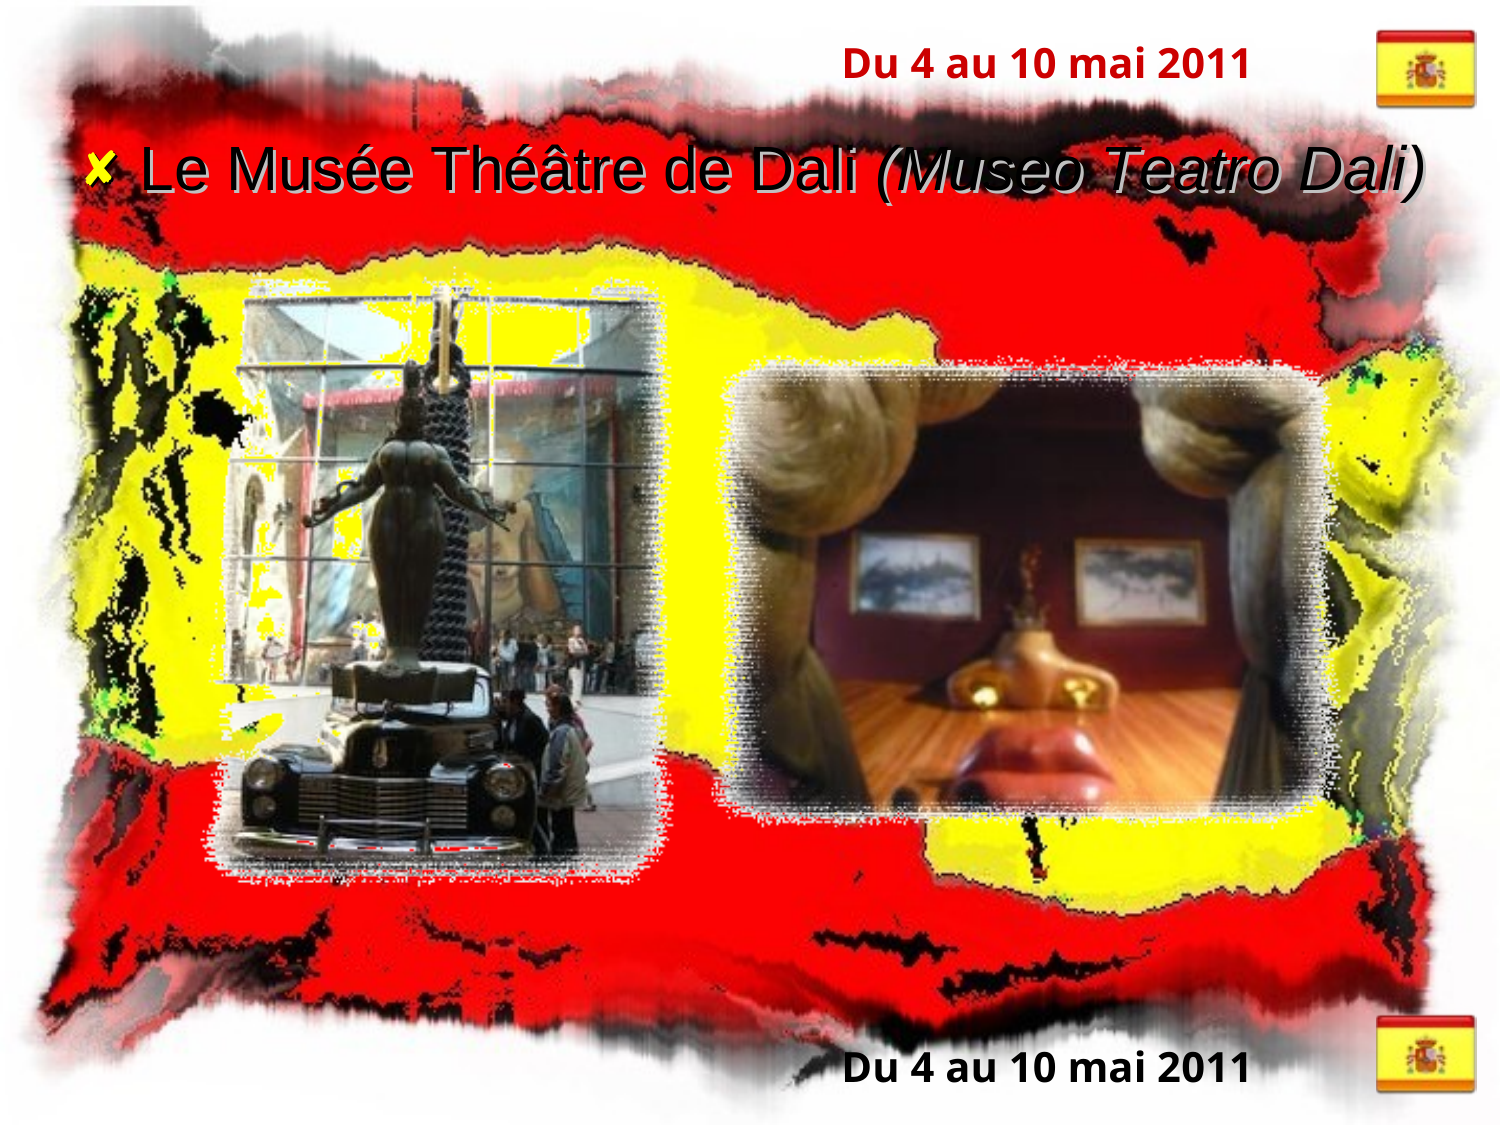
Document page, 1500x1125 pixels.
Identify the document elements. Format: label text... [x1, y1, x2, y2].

picture [0, 0, 1500, 1125]
text_box  Le Musée Théâtre de Dali (Museo Teatro Dali) [64, 120, 1447, 325]
